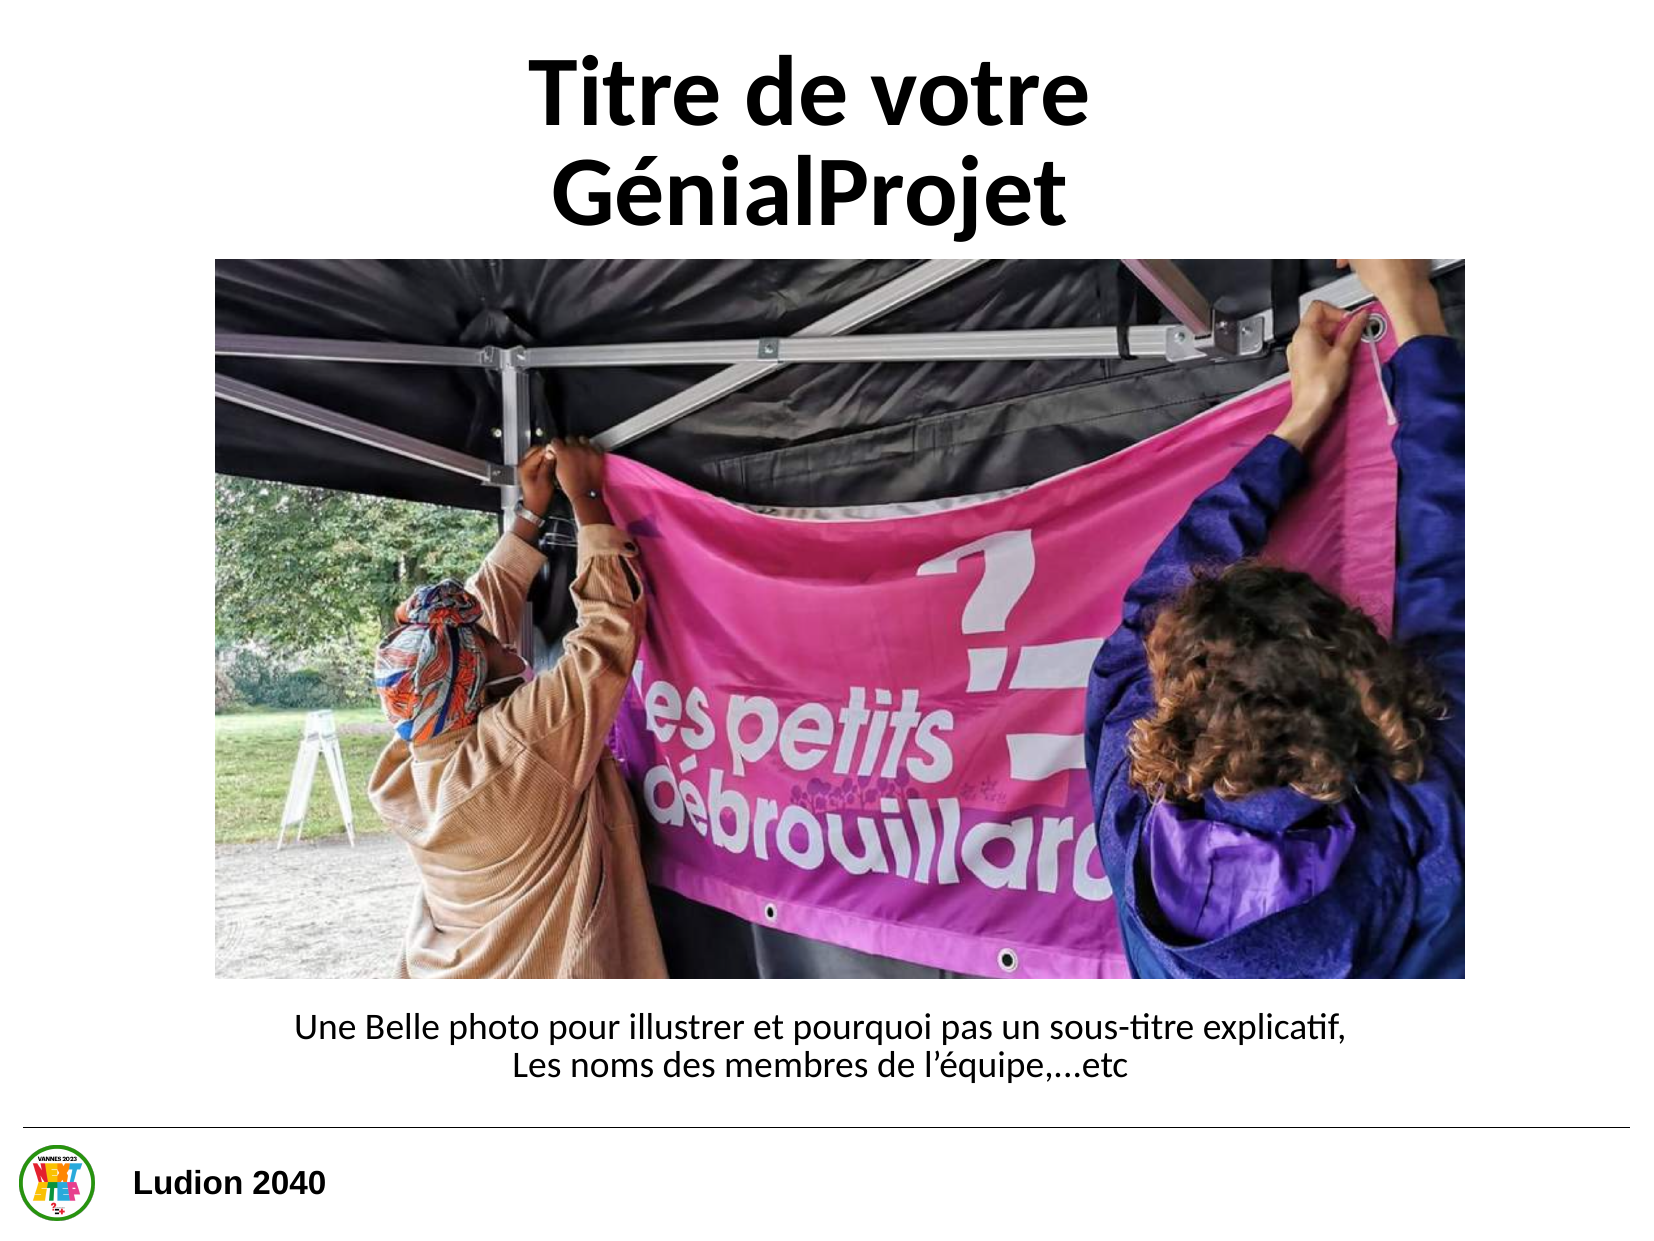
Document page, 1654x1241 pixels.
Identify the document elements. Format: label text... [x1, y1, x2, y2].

text_box Une Belle photo pour illustrer et pourquoi pas un sous-titre explicatif, Les noms des membres de l’équipe,...etc [200, 1003, 1441, 1103]
picture [215, 259, 1465, 979]
picture [19, 1145, 95, 1221]
text_box Ludion 2040 [118, 1157, 1040, 1210]
title Titre de votre GénialProjet [295, 47, 1347, 255]
